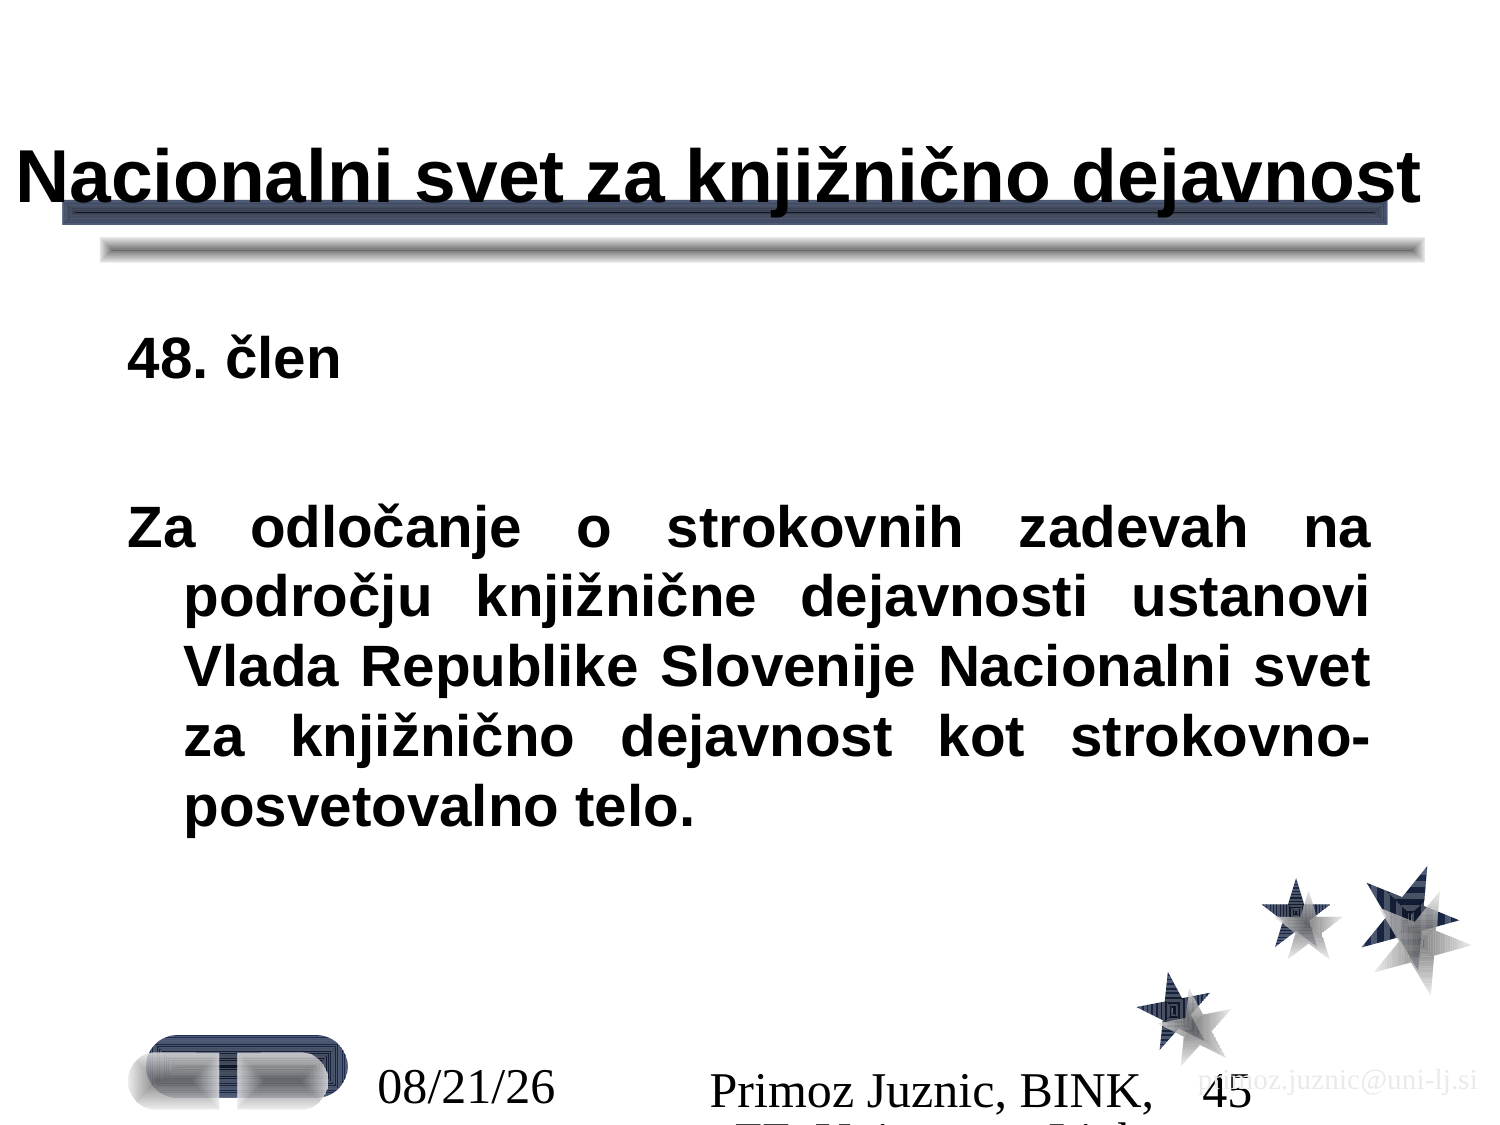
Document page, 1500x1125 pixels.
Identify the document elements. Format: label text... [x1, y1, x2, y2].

list 48. člen Za odločanje o strokovnih zadevah na področju knjižnične dejavnosti ustanovi Vlada Republike Slovenije Nacionalni svet za knjižnično dejavnost kot strokovno-posvetovalno telo. [112, 312, 1388, 988]
title Nacionalni svet za knjižnično dejavnost [0, 37, 1471, 225]
